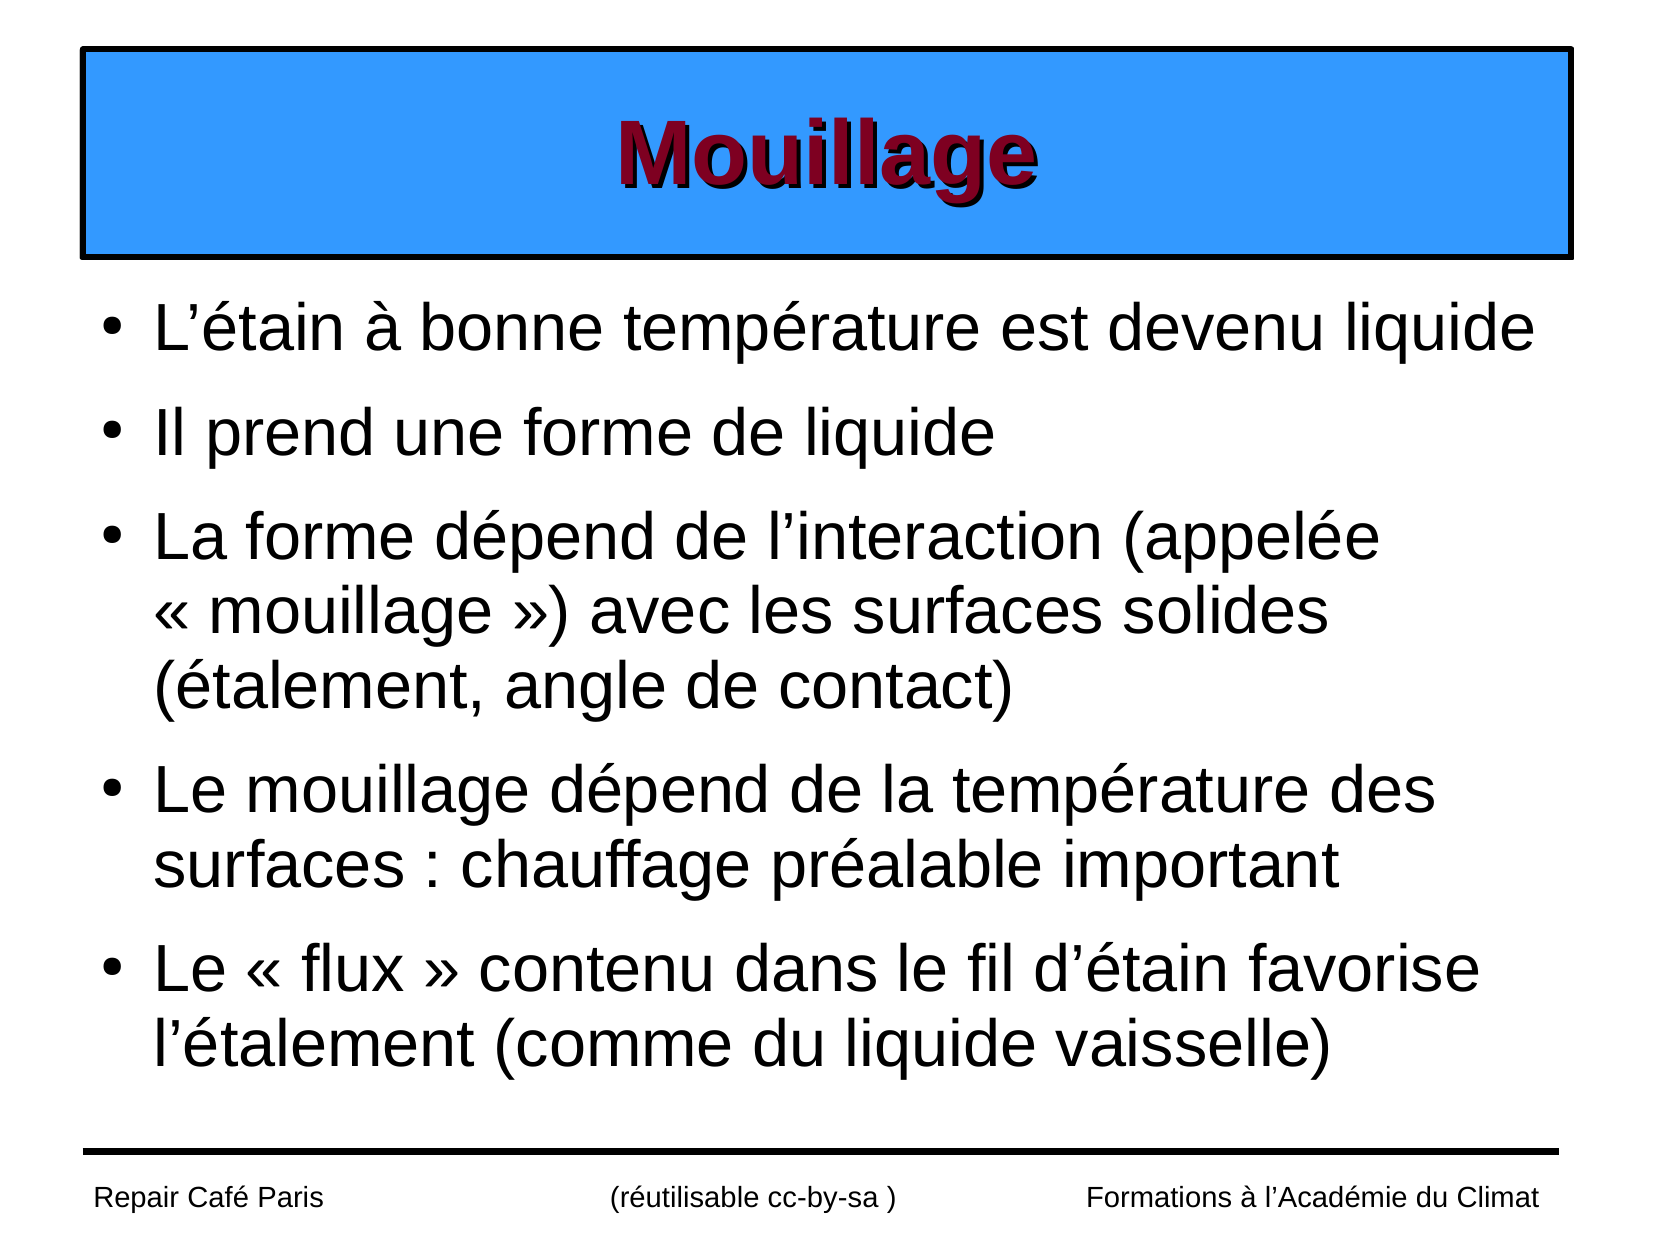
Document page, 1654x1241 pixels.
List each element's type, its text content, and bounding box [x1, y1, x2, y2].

title Mouillage [82, 49, 1571, 257]
list L’étain à bonne température est devenu liquide Il prend une forme de liquide La forme dépend de l’interaction (appelée « mouillage ») avec les surfaces solides (étalement, angle de contact) Le mouillage dépend de la température des surfaces : chauffage préalable important Le « flux » contenu dans le fil d’étain favorise l’étalement (comme du liquide vaisselle) [82, 290, 1571, 1082]
